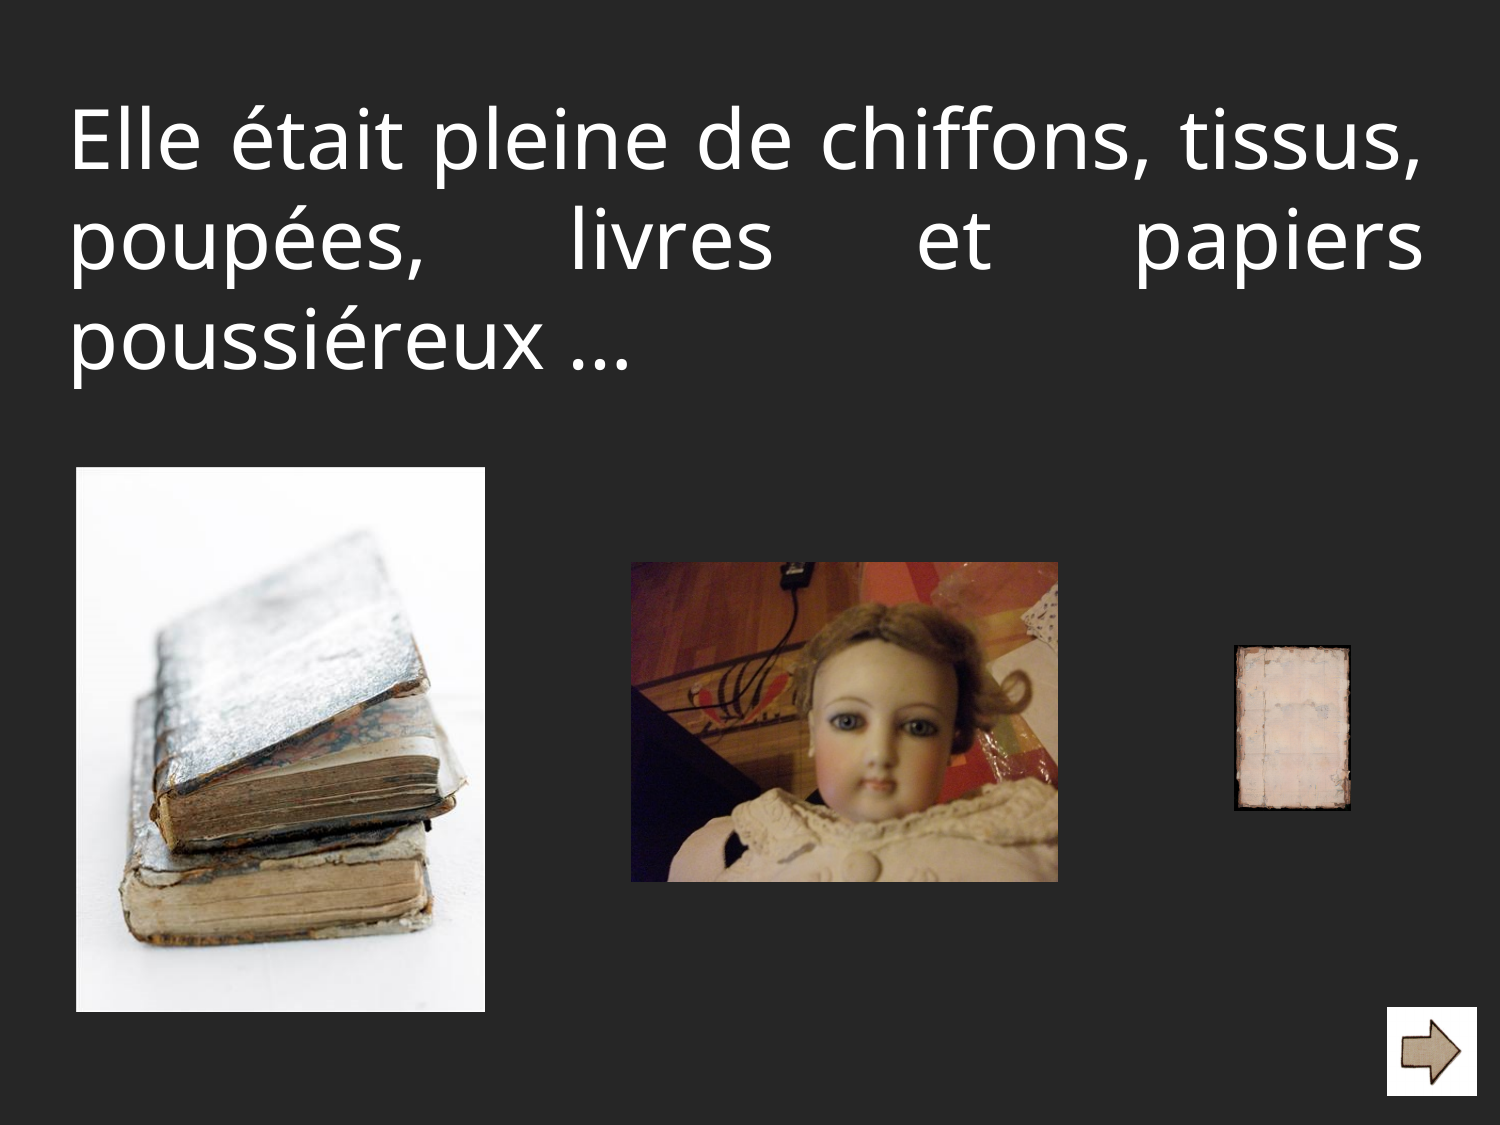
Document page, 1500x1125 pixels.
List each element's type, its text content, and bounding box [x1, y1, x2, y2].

picture [631, 562, 1058, 882]
picture [1387, 1007, 1477, 1096]
text_box Elle était pleine de chiffons, tissus, poupées, livres et papiers poussiéreux … [53, 78, 1441, 394]
picture [76, 467, 485, 1012]
picture [1234, 645, 1351, 811]
